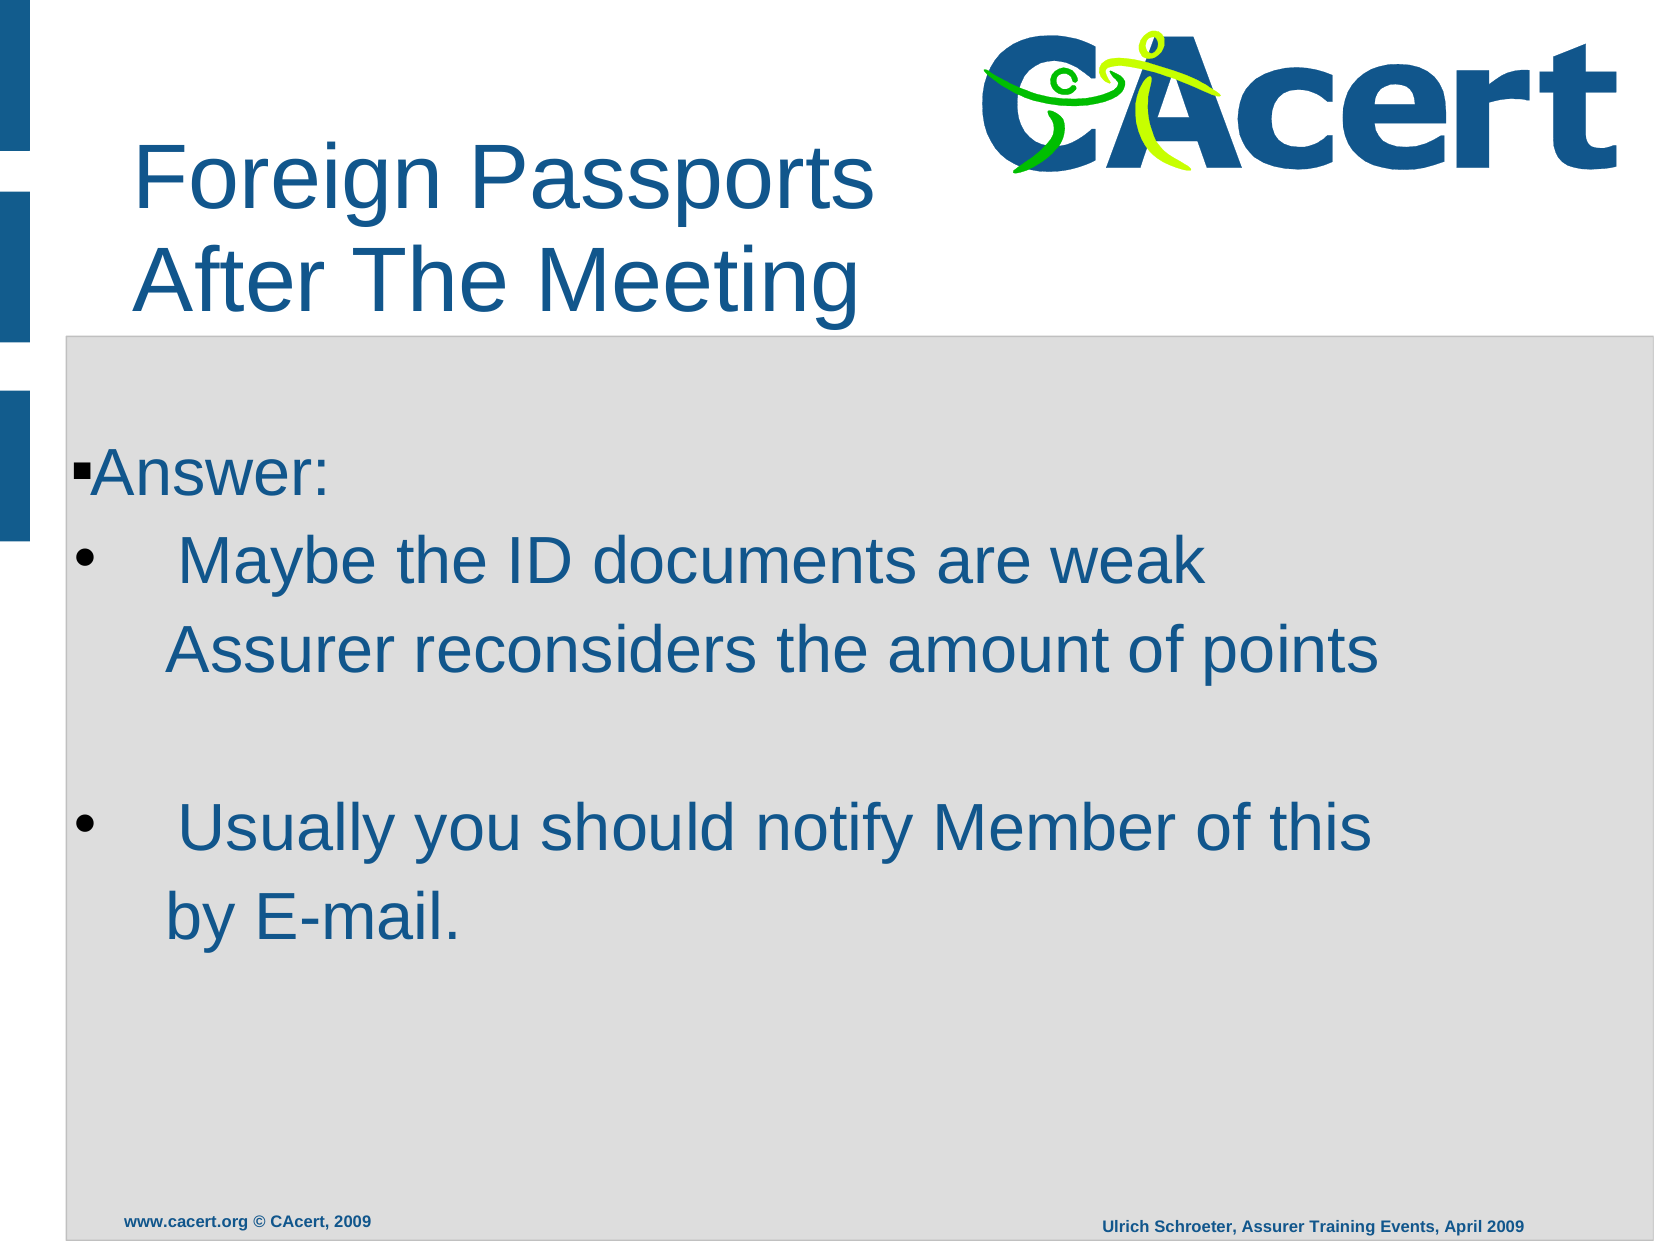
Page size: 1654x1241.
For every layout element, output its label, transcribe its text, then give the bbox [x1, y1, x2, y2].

text_box Answer: Maybe the ID documents are weak Assurer reconsiders the amount of points Usually you should notify Member of this by E-mail. [59, 413, 1397, 961]
text_box Foreign Passports After The Meeting [118, 118, 893, 339]
